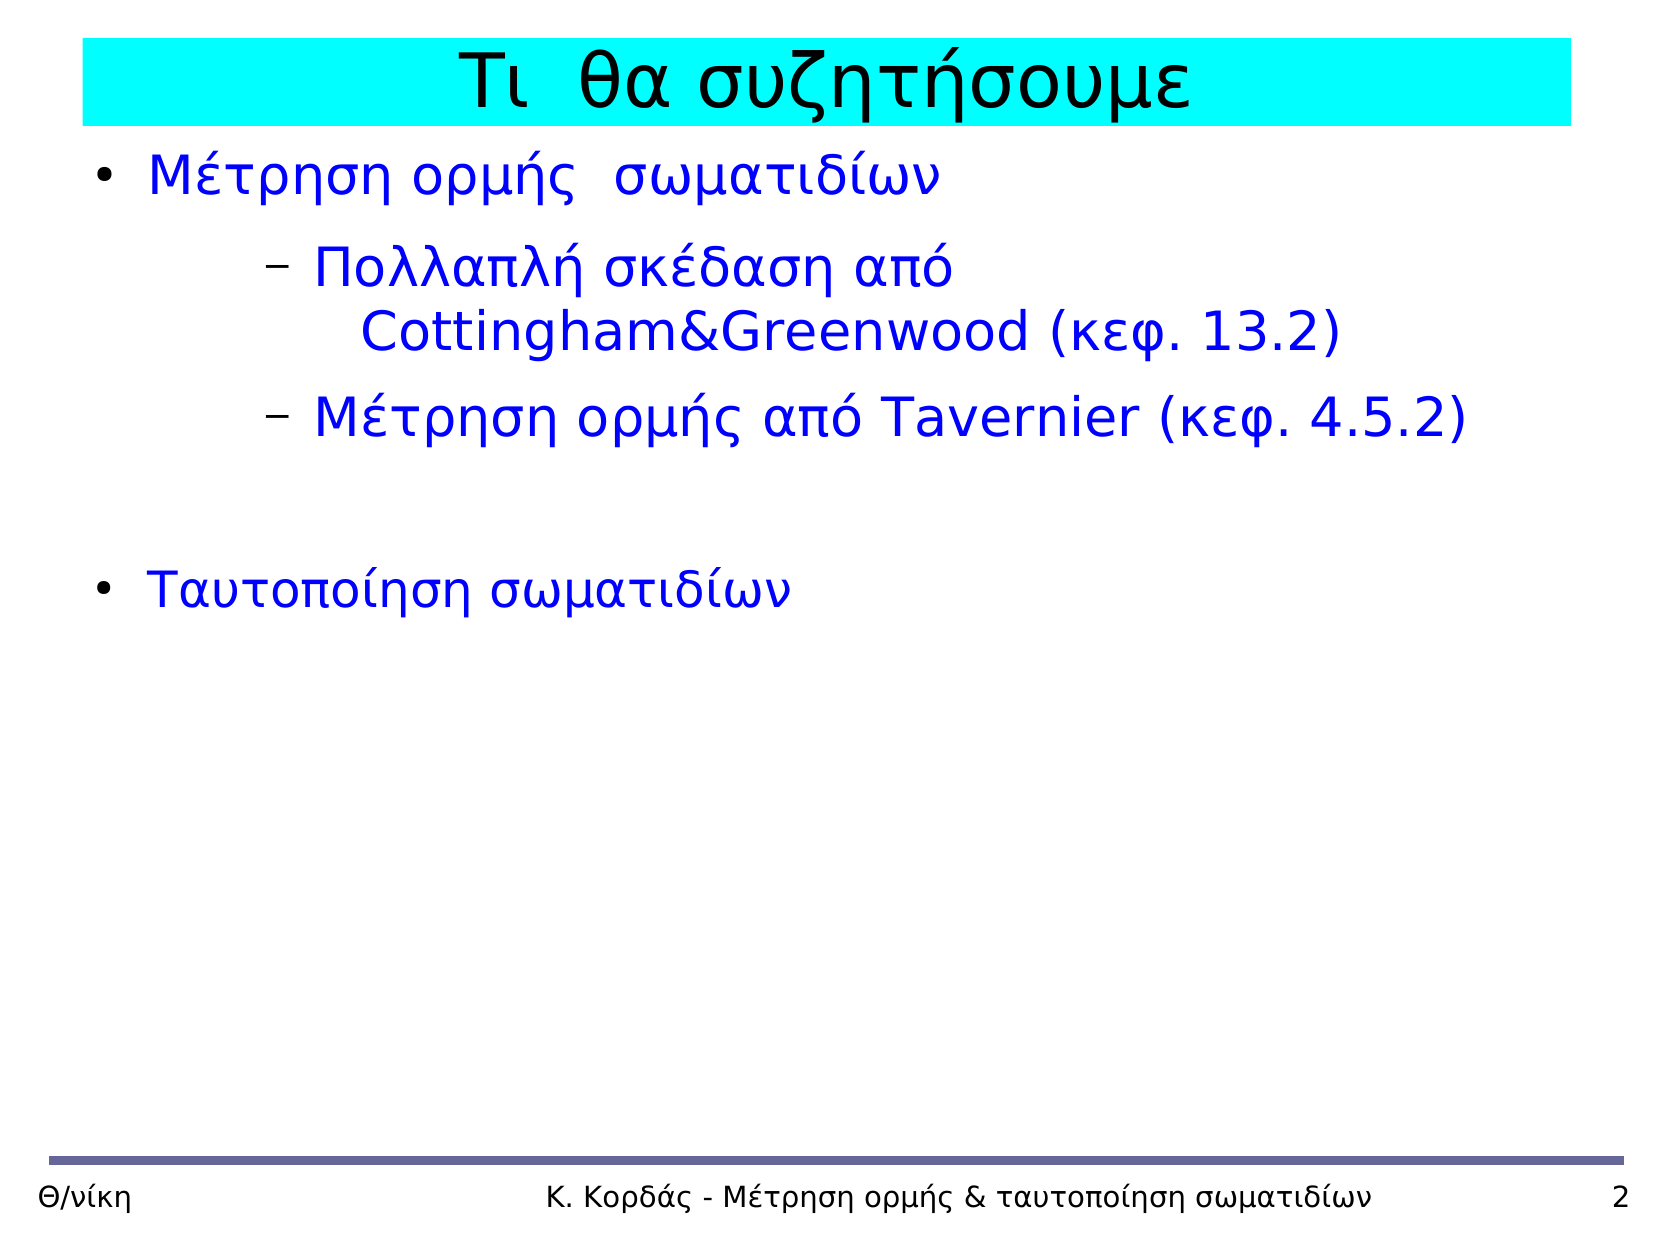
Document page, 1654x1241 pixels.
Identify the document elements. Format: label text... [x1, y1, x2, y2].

list Μέτρηση ορμής σωματιδίων Πολλαπλή σκέδαση από Cottingham&Greenwood (κεφ. 13.2) Μέτρηση ορμής από Tavernier (κεφ. 4.5.2) Ταυτοποίηση σωματιδίων [77, 144, 1607, 1151]
title Τι θα συζητήσουμε [82, 38, 1571, 126]
